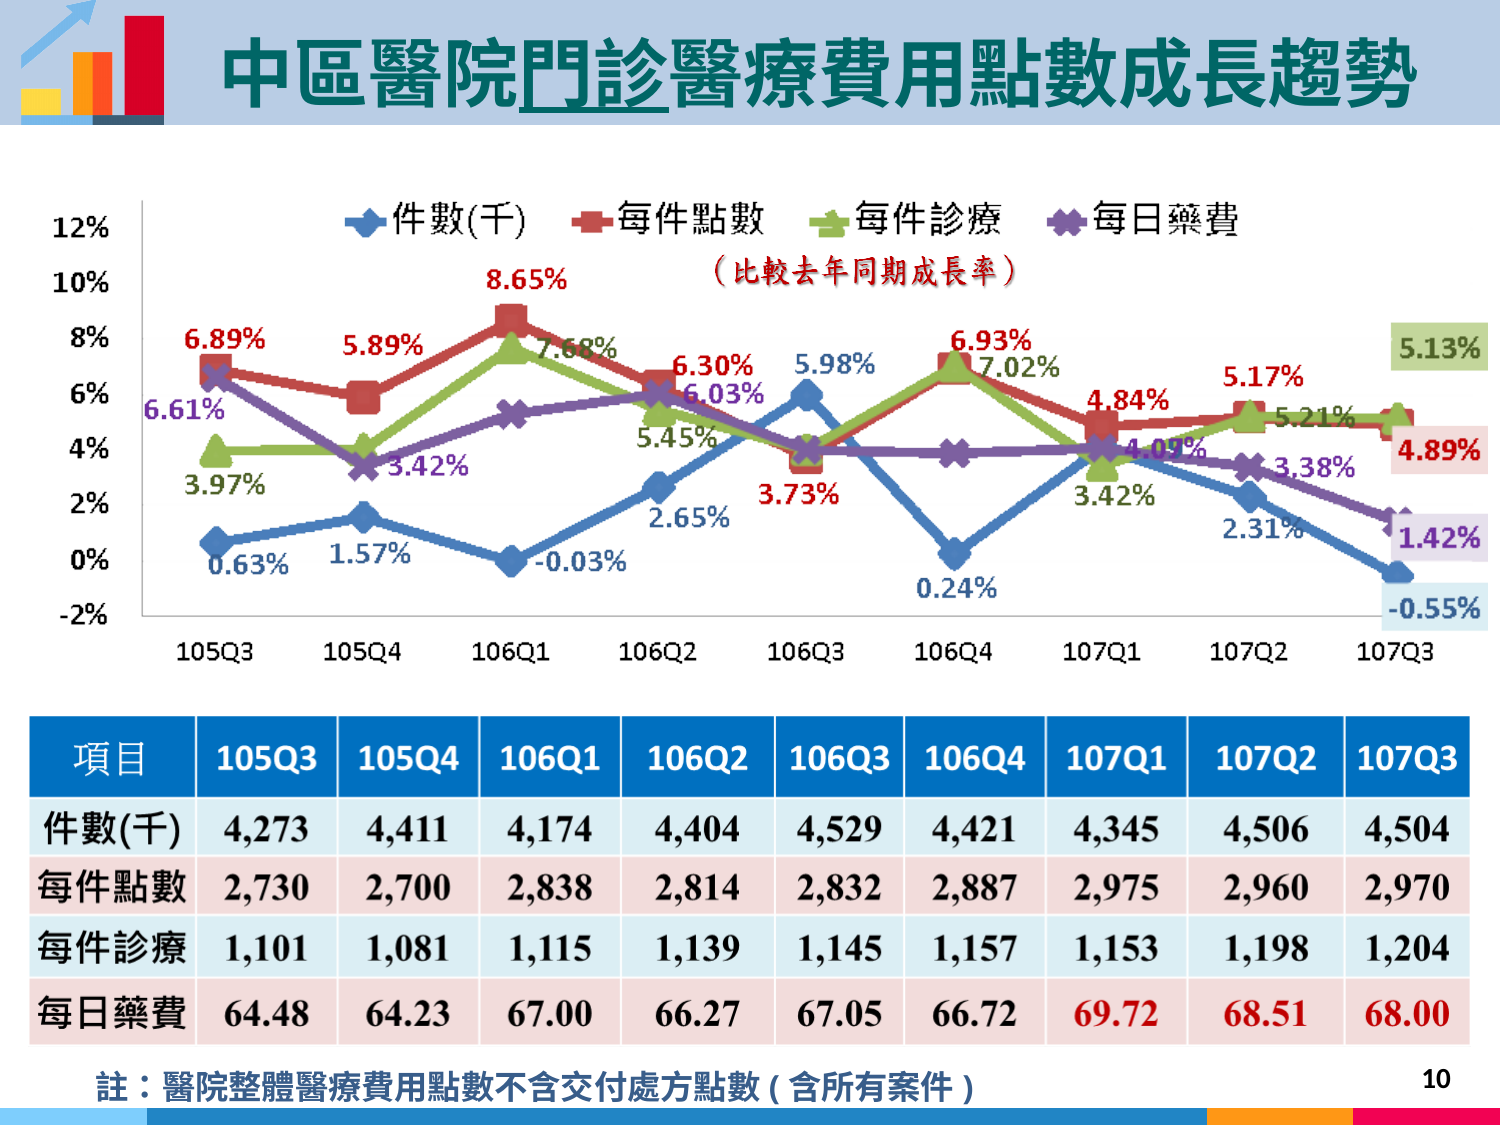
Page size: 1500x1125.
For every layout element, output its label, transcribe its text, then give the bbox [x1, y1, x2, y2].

picture [28, 715, 1471, 1059]
text_box <編號> [1391, 1043, 1482, 1113]
picture [17, 0, 168, 125]
text_box 註：醫院整體醫療費用點數不含交付處方點數(含所有案件) [80, 1058, 1160, 1115]
title 中區醫院門診醫療費用點數成長趨勢 [168, 19, 1500, 125]
picture [15, 169, 1488, 683]
